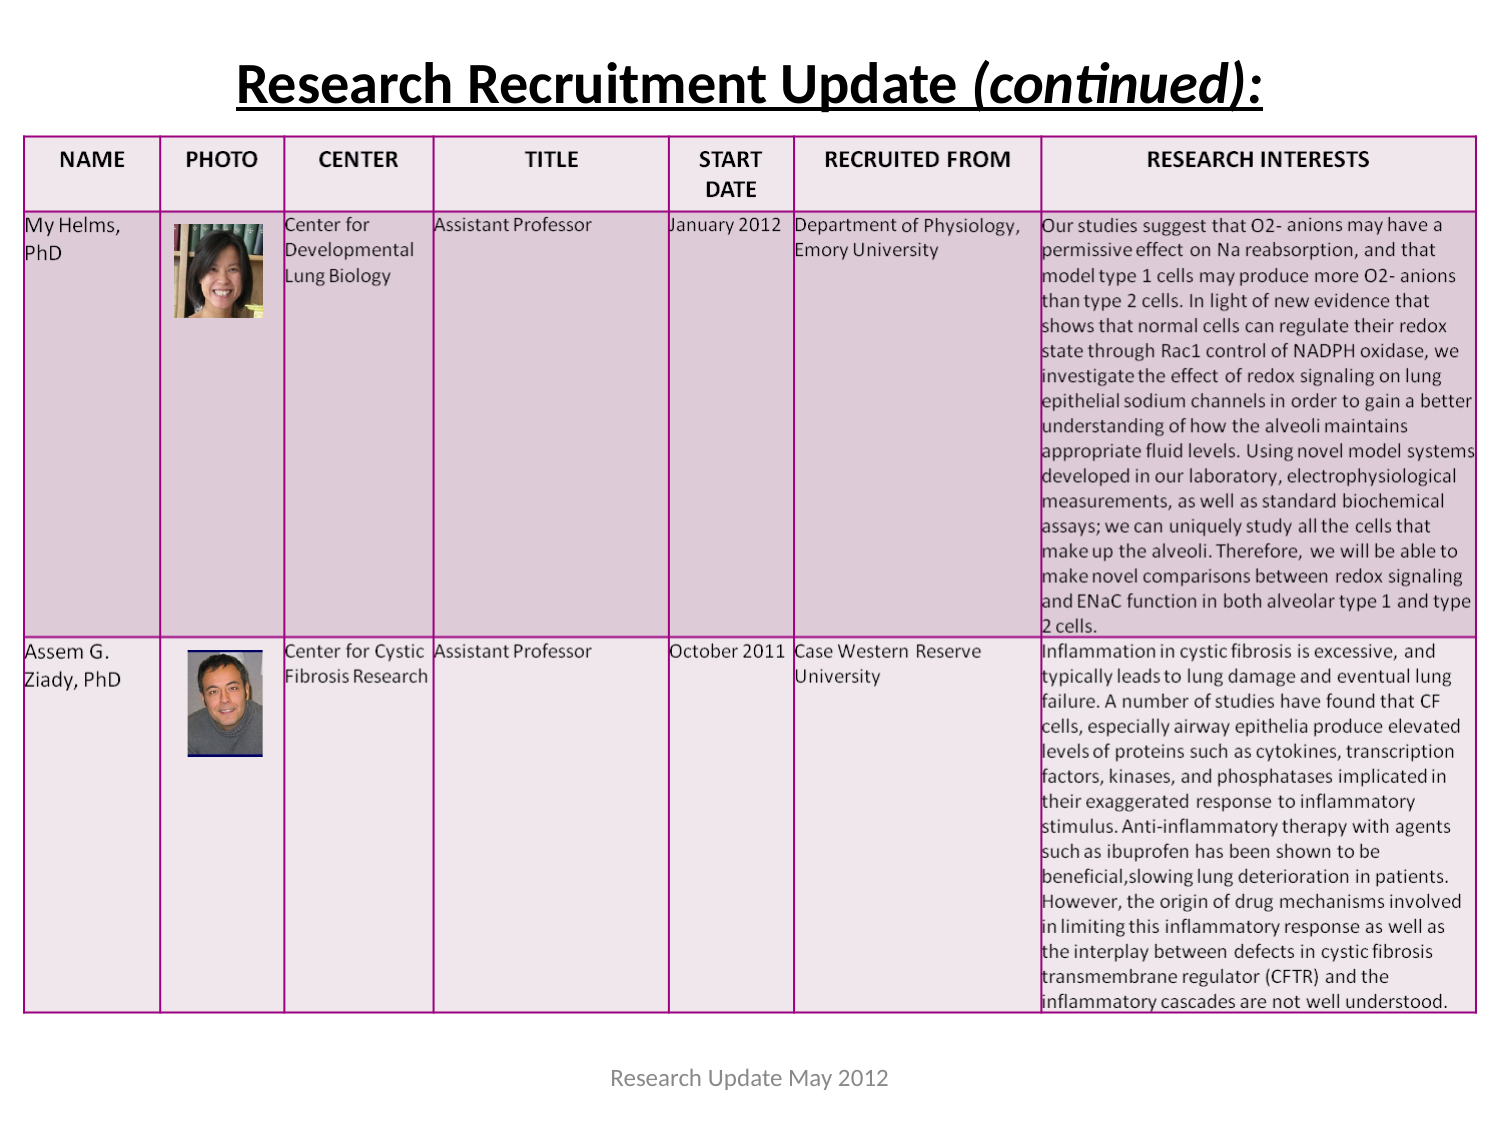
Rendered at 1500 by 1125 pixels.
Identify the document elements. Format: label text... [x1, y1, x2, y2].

text_box Research Update May 2012 [512, 1050, 988, 1103]
picture [12, 126, 1488, 1026]
text_box Research Recruitment Update (continued): [50, 37, 1463, 126]
